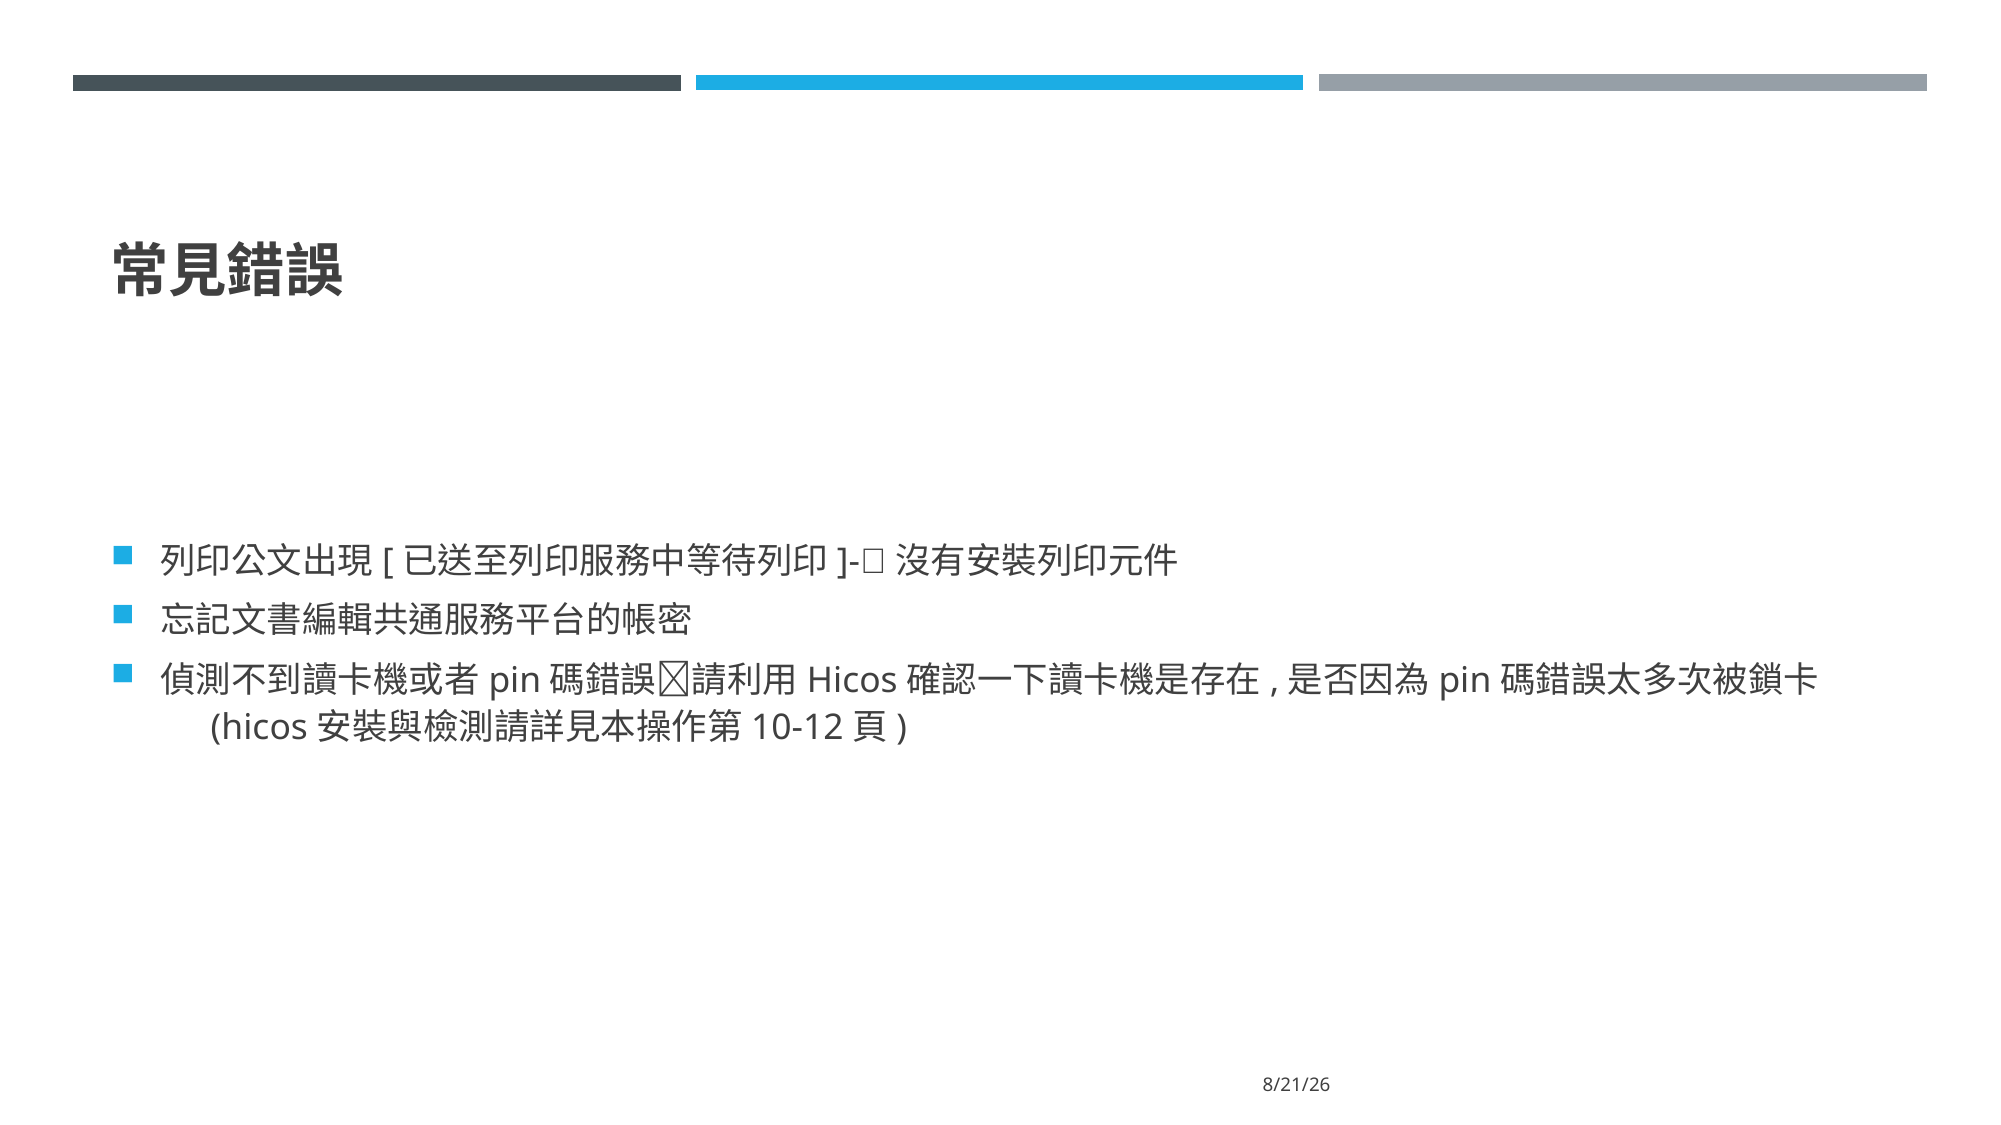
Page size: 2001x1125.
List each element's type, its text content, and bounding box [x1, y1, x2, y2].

text_box 2023/3/14 [1247, 1053, 1715, 1114]
title 常見錯誤 [95, 115, 1905, 311]
list 列印公文出現[已送至列印服務中等待列印]-沒有安裝列印元件 忘記文書編輯共通服務平台的帳密 偵測不到讀卡機或者pin碼錯誤請利用Hicos確認一下讀卡機是存在,是否因為pin碼錯誤太多次被鎖卡 (hicos安裝與檢測請詳見本操作第10-12頁) [95, 341, 1905, 939]
